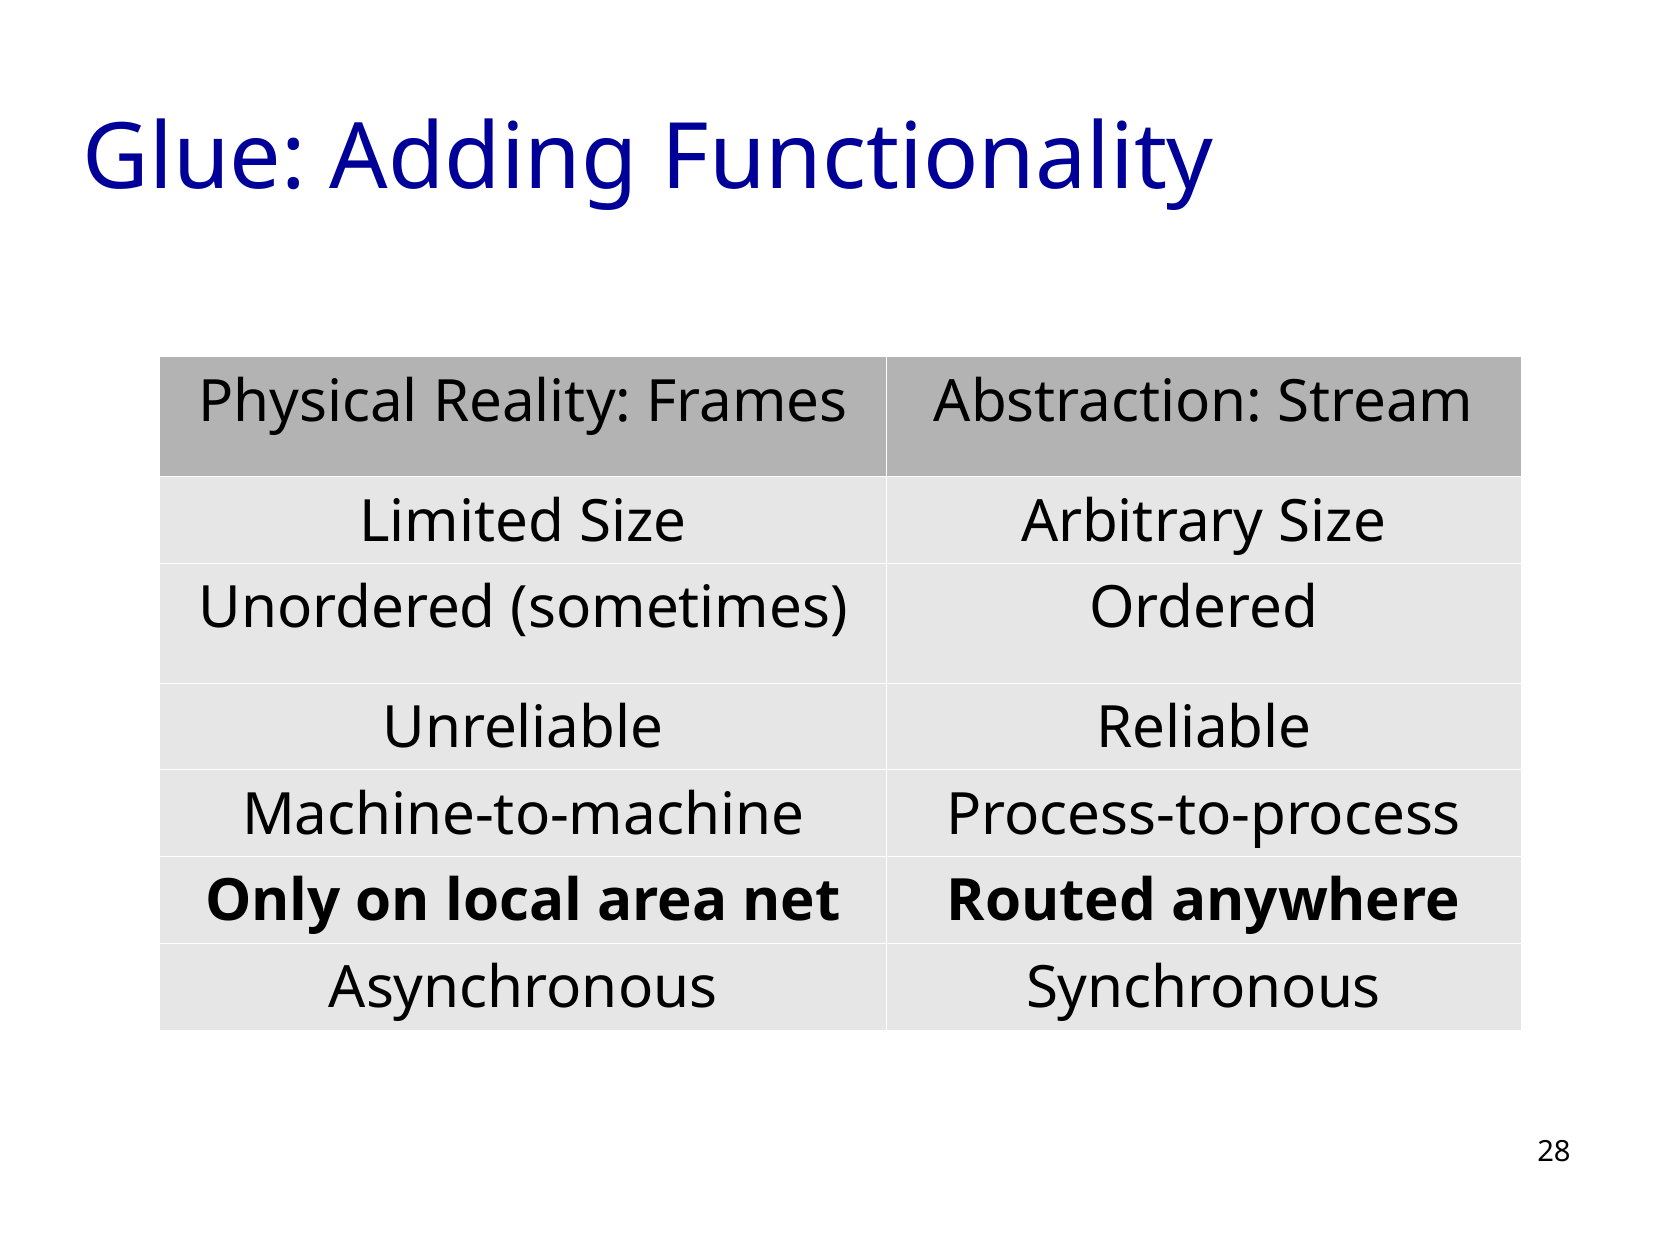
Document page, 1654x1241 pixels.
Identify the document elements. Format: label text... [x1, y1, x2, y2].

table_cell Only on local area net [160, 857, 886, 943]
table_cell Reliable [887, 684, 1521, 769]
table_cell Ordered [887, 564, 1521, 683]
table_header Abstraction: Stream [887, 357, 1521, 476]
table_cell Limited Size [160, 477, 886, 563]
table_cell Process-to-process [887, 770, 1521, 856]
table_cell Asynchronous [160, 944, 886, 1030]
table_header Physical Reality: Frames [160, 357, 886, 476]
table_cell Arbitrary Size [887, 477, 1521, 563]
table_cell Unordered (sometimes) [160, 564, 886, 683]
table_cell Synchronous [887, 944, 1521, 1030]
table_cell Routed anywhere [887, 857, 1521, 943]
table_cell Machine-to-machine [160, 770, 886, 856]
table_cell Unreliable [160, 684, 886, 769]
title Glue: Adding Functionality [82, 49, 1571, 257]
